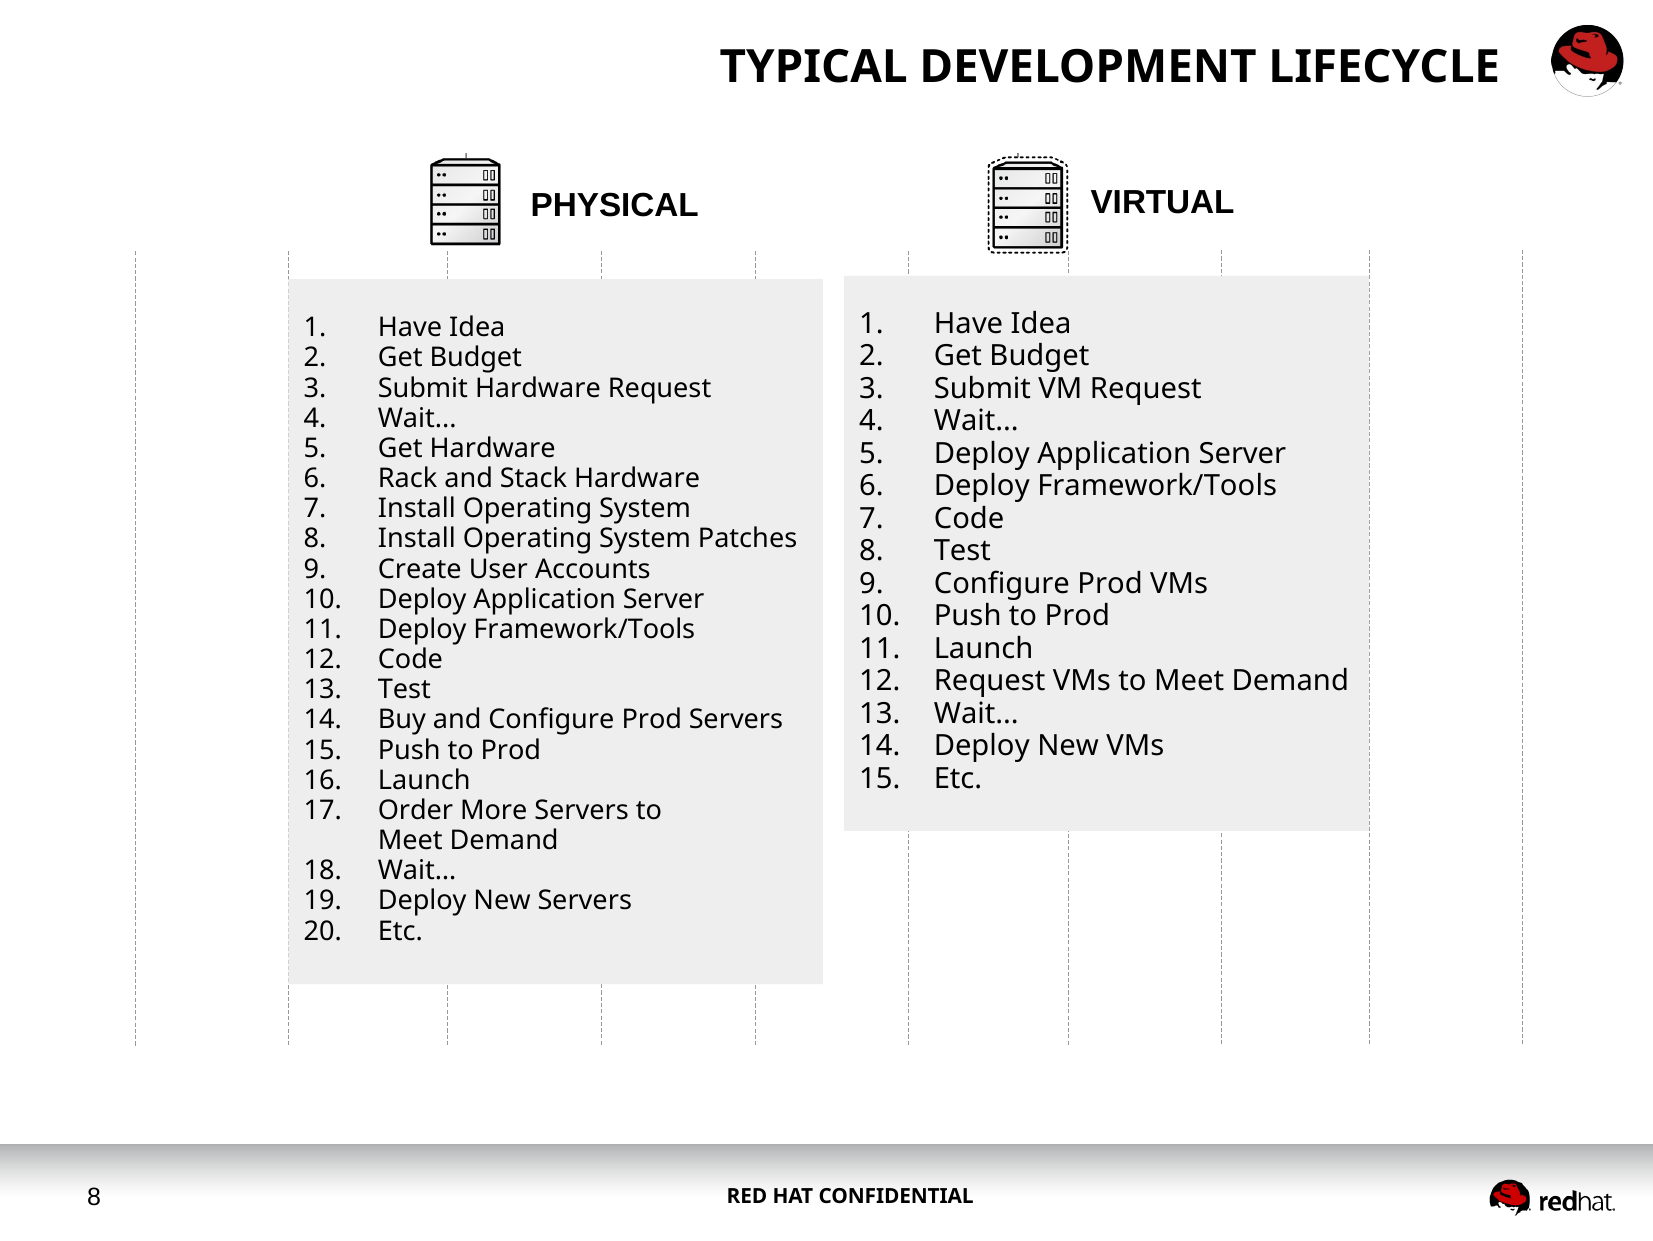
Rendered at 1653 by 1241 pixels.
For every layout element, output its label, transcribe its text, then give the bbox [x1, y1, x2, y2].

picture [1551, 24, 1624, 97]
text_box VIRTUAL [1077, 179, 1316, 234]
picture [978, 153, 1077, 266]
picture [409, 153, 522, 251]
title TYPICAL DEVELOPMENT LIFECYCLE [75, 37, 1501, 94]
text_box Have Idea Get Budget Submit VM Request Wait... Deploy Application Server Deploy Framework/Tools Code Test Configure Prod VMs Push to Prod Launch Request VMs to Meet Demand Wait... Deploy New VMs Etc. [844, 275, 1370, 831]
picture [0, 1144, 1653, 1241]
text_box PHYSICAL [515, 181, 756, 237]
text_box Have Idea Get Budget Submit Hardware Request Wait... Get Hardware Rack and Stack Hardware Install Operating System Install Operating System Patches Create User Accounts Deploy Application Server Deploy Framework/Tools Code Test Buy and Configure Prod Servers Push to Prod Launch Order More Servers to Meet Demand Wait… Deploy New Servers Etc. [288, 279, 823, 985]
